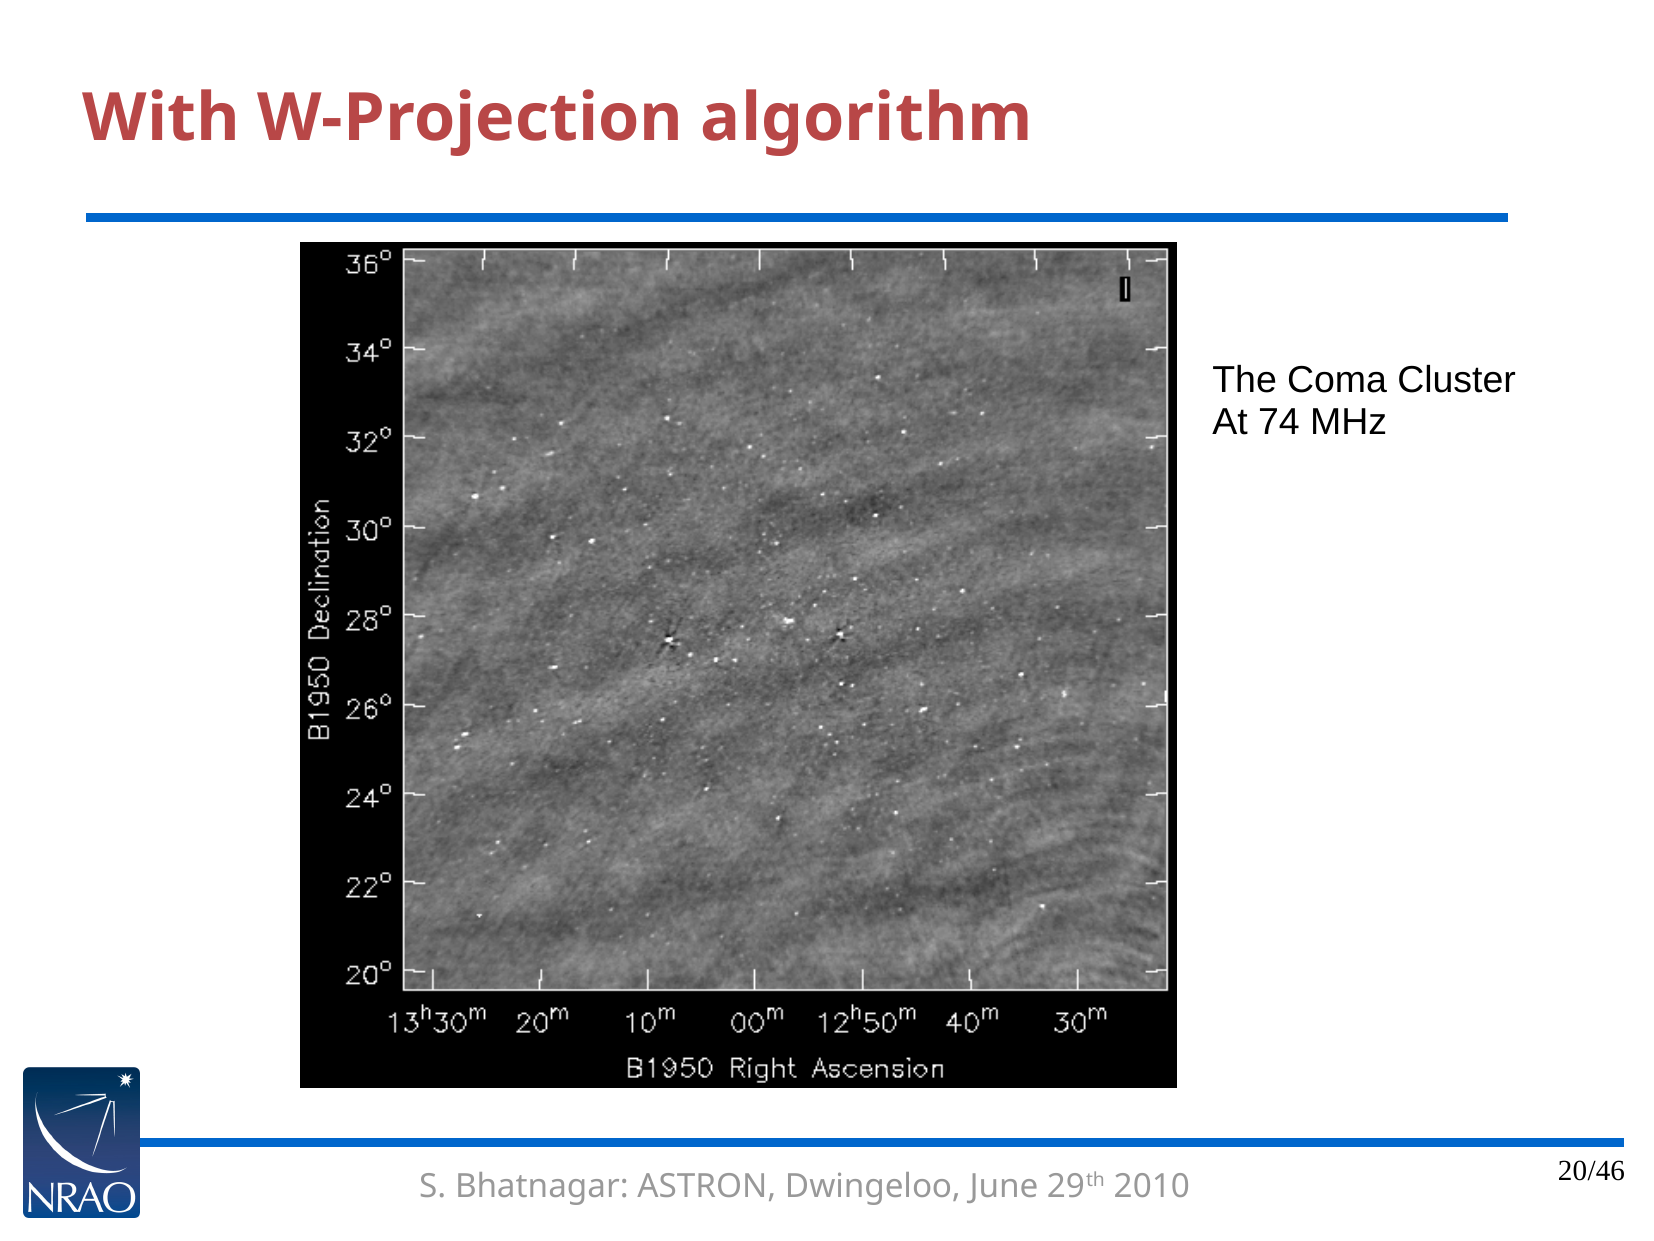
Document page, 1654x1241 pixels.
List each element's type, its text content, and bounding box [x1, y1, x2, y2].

picture [300, 242, 1177, 1088]
title With W-Projection algorithm [82, 49, 1571, 180]
text_box The Coma Cluster At 74 MHz [1197, 351, 1531, 451]
picture [23, 1067, 140, 1218]
